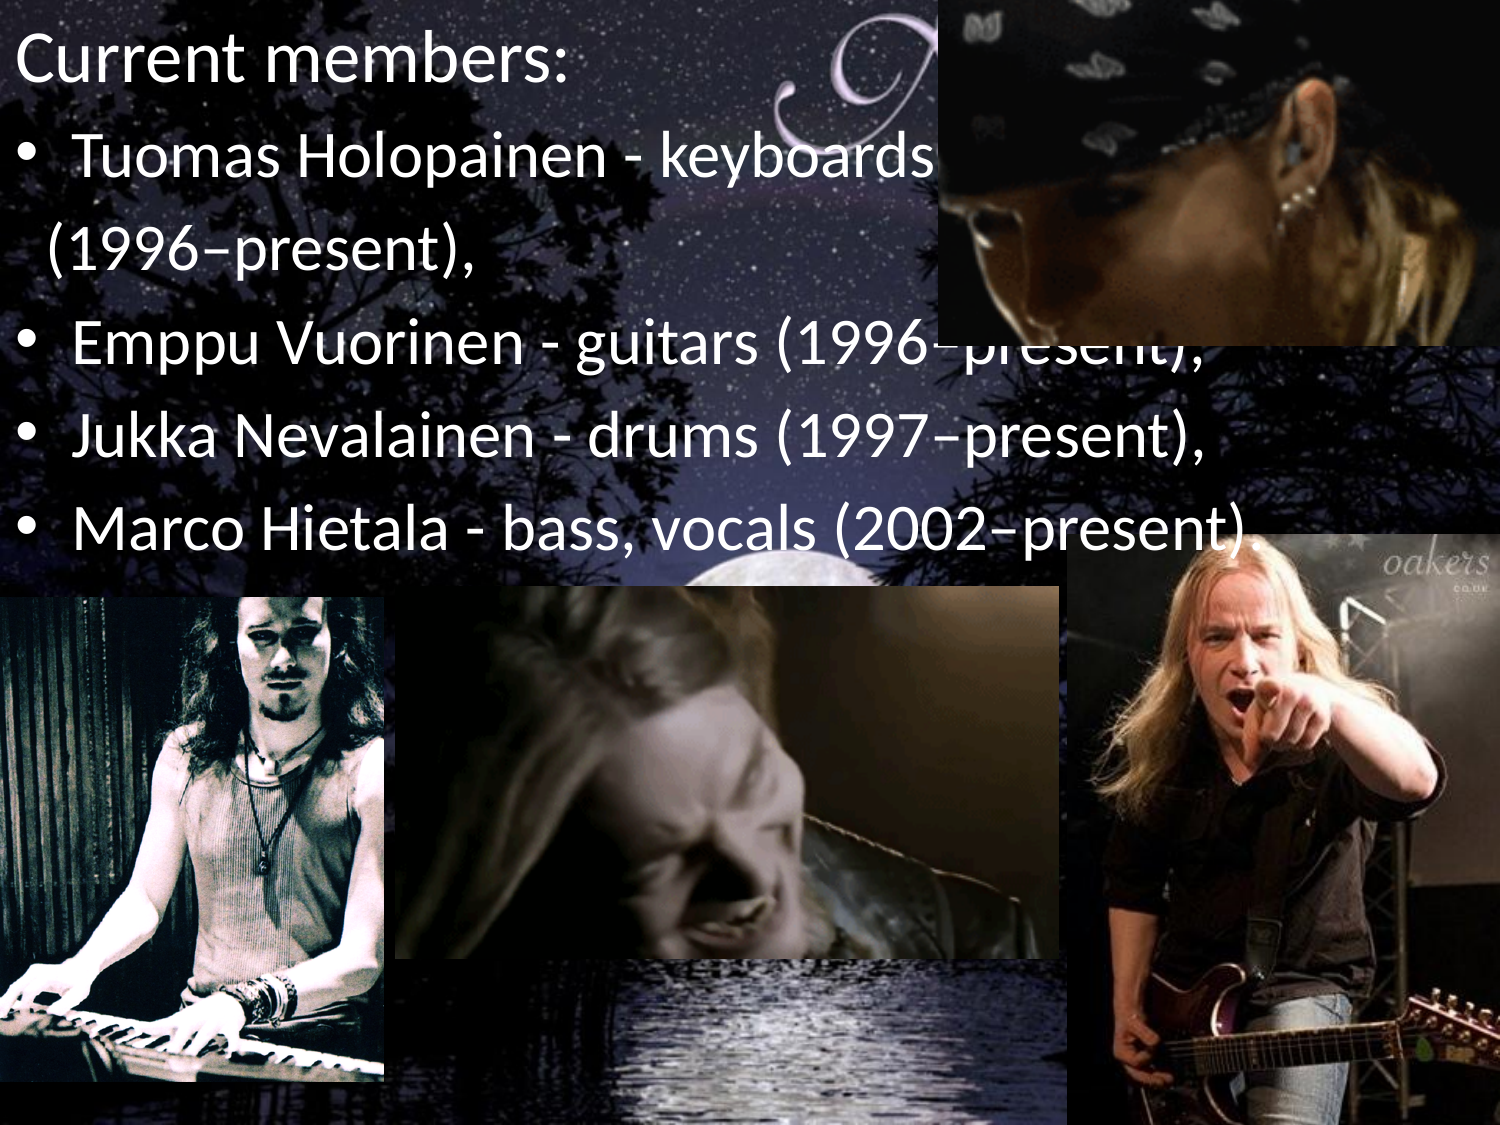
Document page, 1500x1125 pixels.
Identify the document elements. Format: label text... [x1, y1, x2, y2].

list Current members: Tuomas Holopainen - keyboards (1996–present), Emppu Vuorinen - guitars (1996–present), Jukka Nevalainen - drums (1997–present), Marco Hietala - bass, vocals (2002–present). [0, 0, 1350, 743]
picture [0, 0, 1500, 1125]
